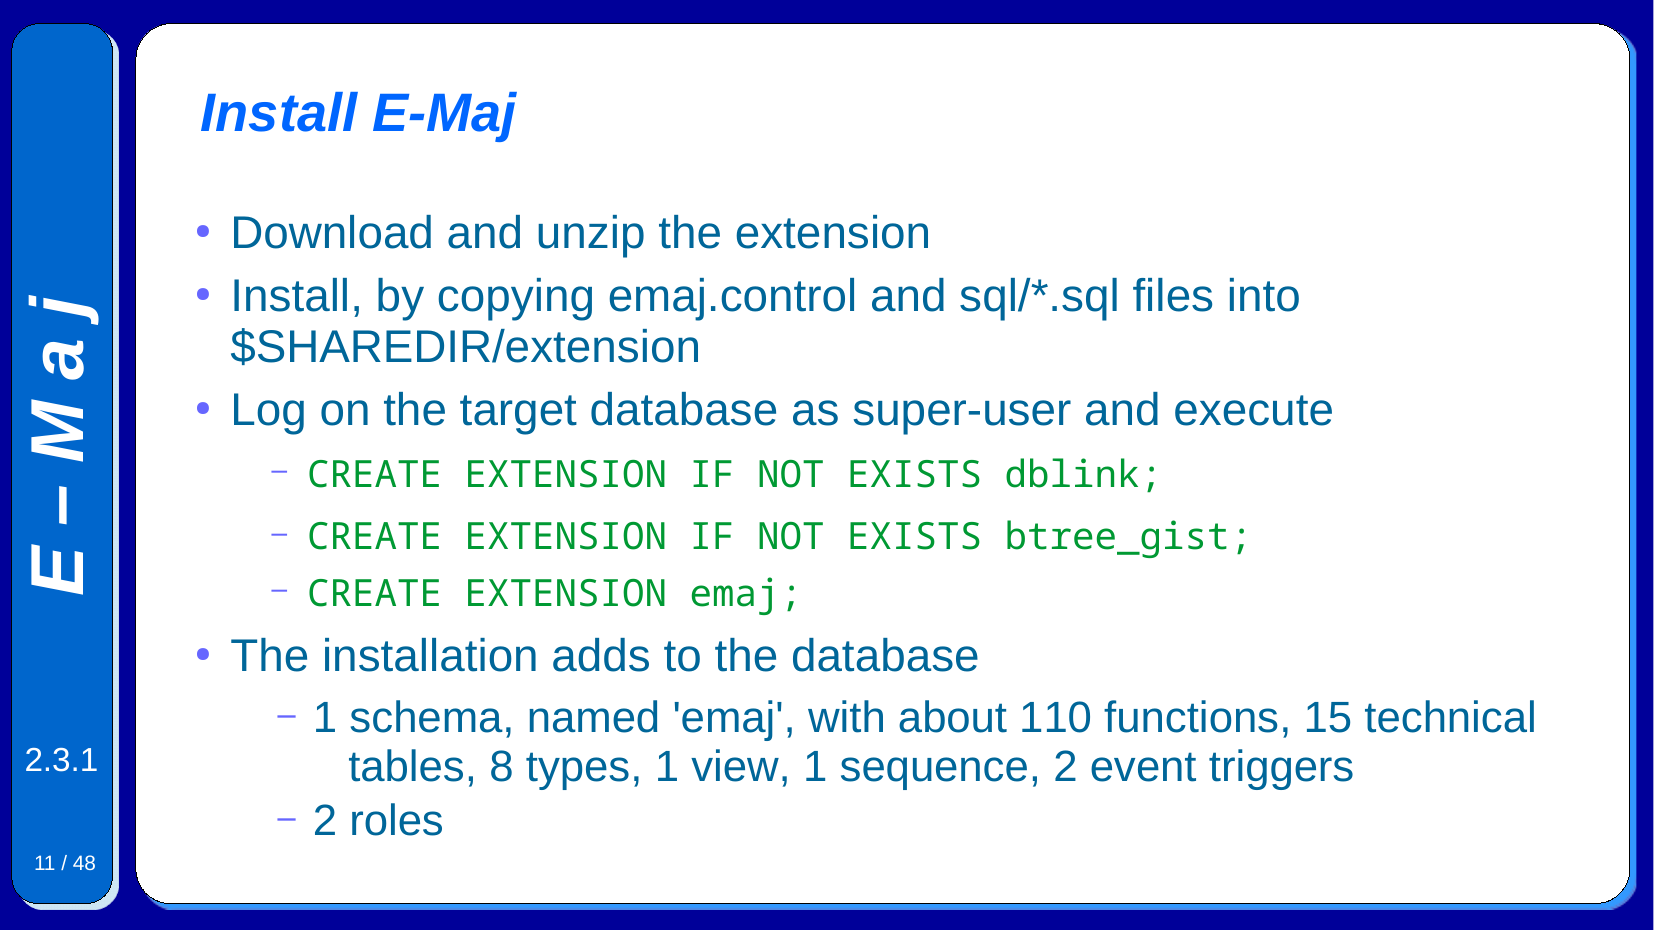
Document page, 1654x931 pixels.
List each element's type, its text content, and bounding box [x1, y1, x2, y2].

list Download and unzip the extension Install, by copying emaj.control and sql/*.sql files into $SHAREDIR/extension Log on the target database as super-user and execute CREATE EXTENSION IF NOT EXISTS dblink; CREATE EXTENSION IF NOT EXISTS btree_gist; CREATE EXTENSION emaj; The installation adds to the database 1 schema, named 'emaj', with about 110 functions, 15 technical tables, 8 types, 1 view, 1 sequence, 2 event triggers 2 roles [177, 206, 1587, 830]
title Install E-Maj [200, 34, 1575, 191]
